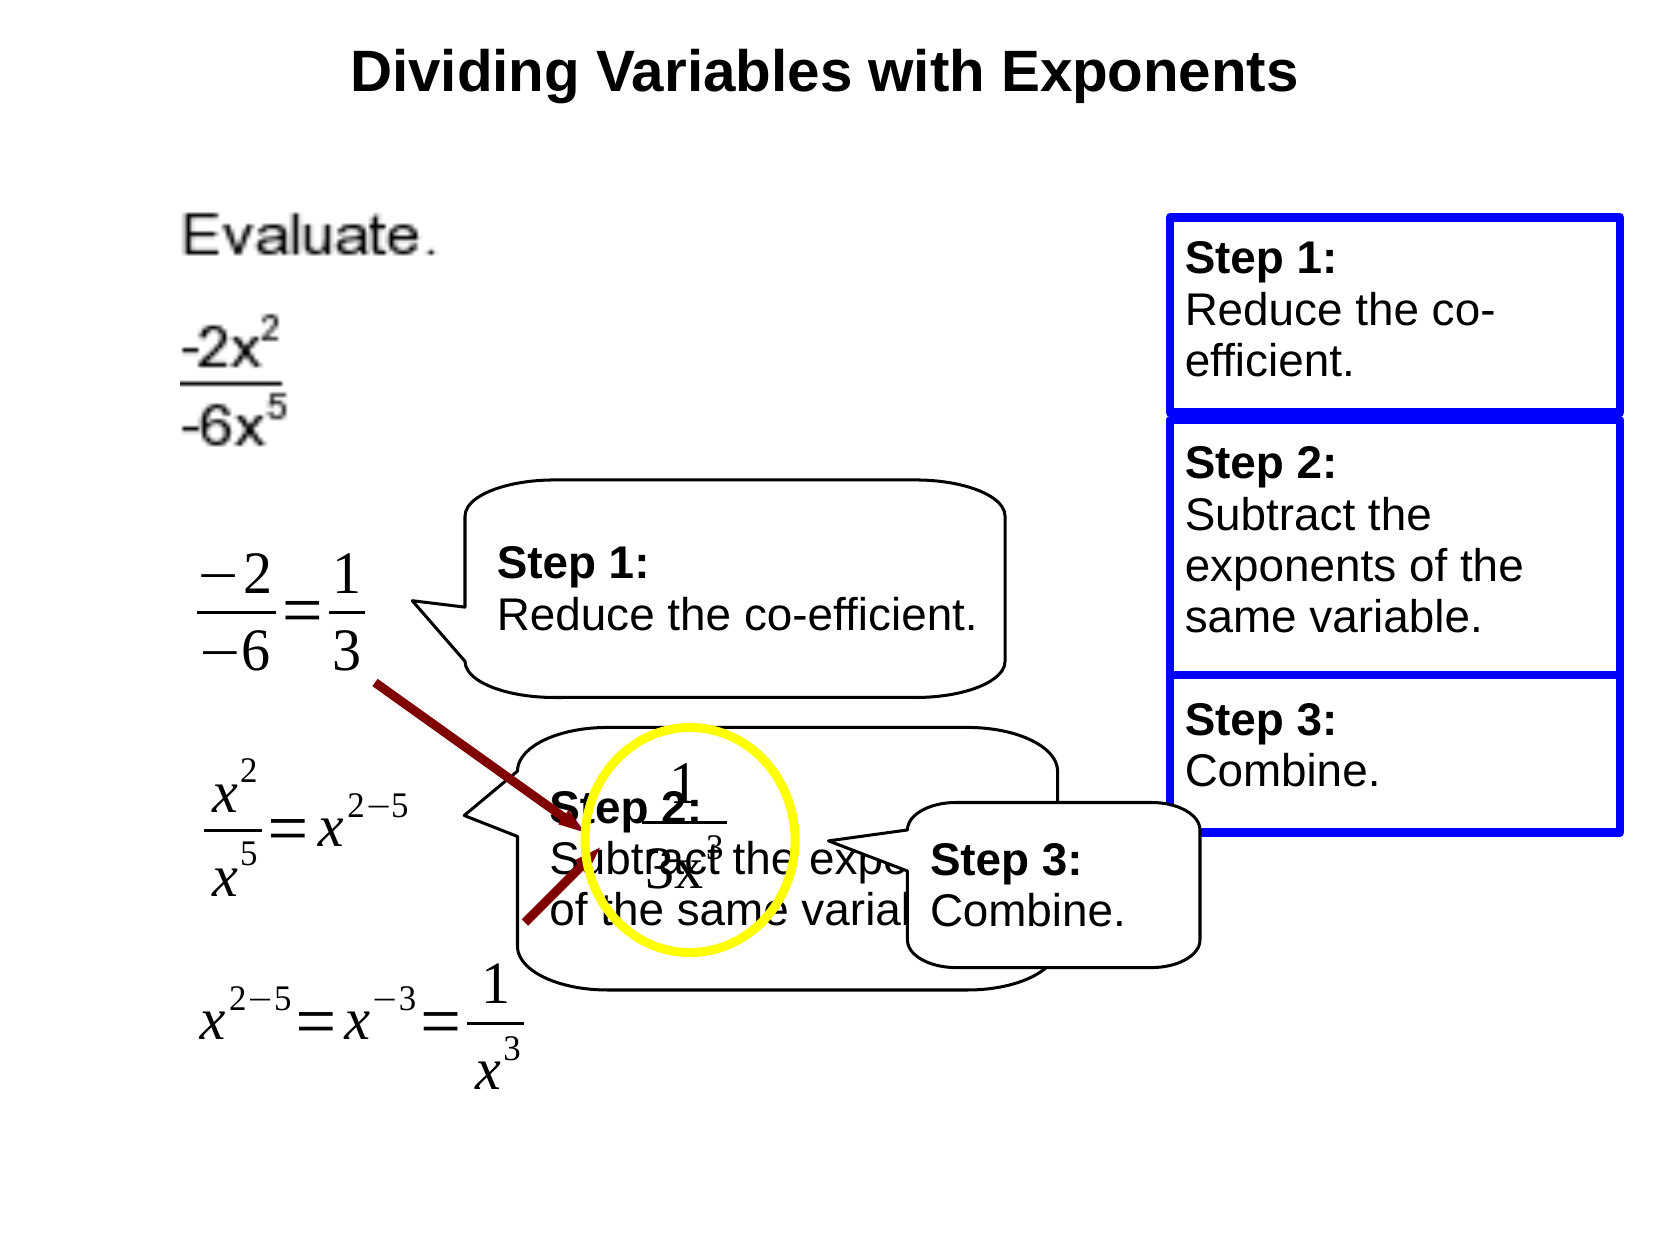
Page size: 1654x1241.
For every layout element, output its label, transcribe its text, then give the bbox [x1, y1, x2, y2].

text_box Step 2: Subtract the exponents of the same variable. [620, 903, 756, 948]
text_box Step 1: Reduce the co-efficient. Step 2: Subtract the exponents of the same variable. Step 3: Combine. [1187, 225, 1628, 960]
text_box Step 2: Subtract the exponents of the same variable. [464, 727, 1058, 991]
text_box Step 1: Reduce the co-efficient. Step 2: Subtract the exponents of the same variable. Step 3: Combine. [1174, 679, 1616, 828]
text_box Step 1: Reduce the co-efficient. Step 2: Subtract the exponents of the same variable. Step 3: Combine. [1174, 225, 1616, 408]
text_box Dividing Variables with Exponents [52, 31, 1598, 166]
chart [188, 950, 533, 1103]
text_box Step 2: Subtract the exponents of the same variable. [590, 753, 632, 911]
text_box Step 2: Subtract the exponents of the same variable. [636, 733, 790, 916]
text_box Step 2: Subtract the exponents of the same variable. [513, 727, 658, 825]
picture [180, 181, 578, 518]
text_box Step 1: Reduce the co-efficient. Step 2: Subtract the exponents of the same variable. Step 3: Combine. [1174, 424, 1616, 671]
chart [632, 750, 736, 903]
chart [187, 540, 374, 684]
chart [195, 750, 415, 910]
text_box Step 3: Combine. [828, 802, 1201, 968]
text_box Step 1: Reduce the co-efficient. [412, 479, 1006, 698]
